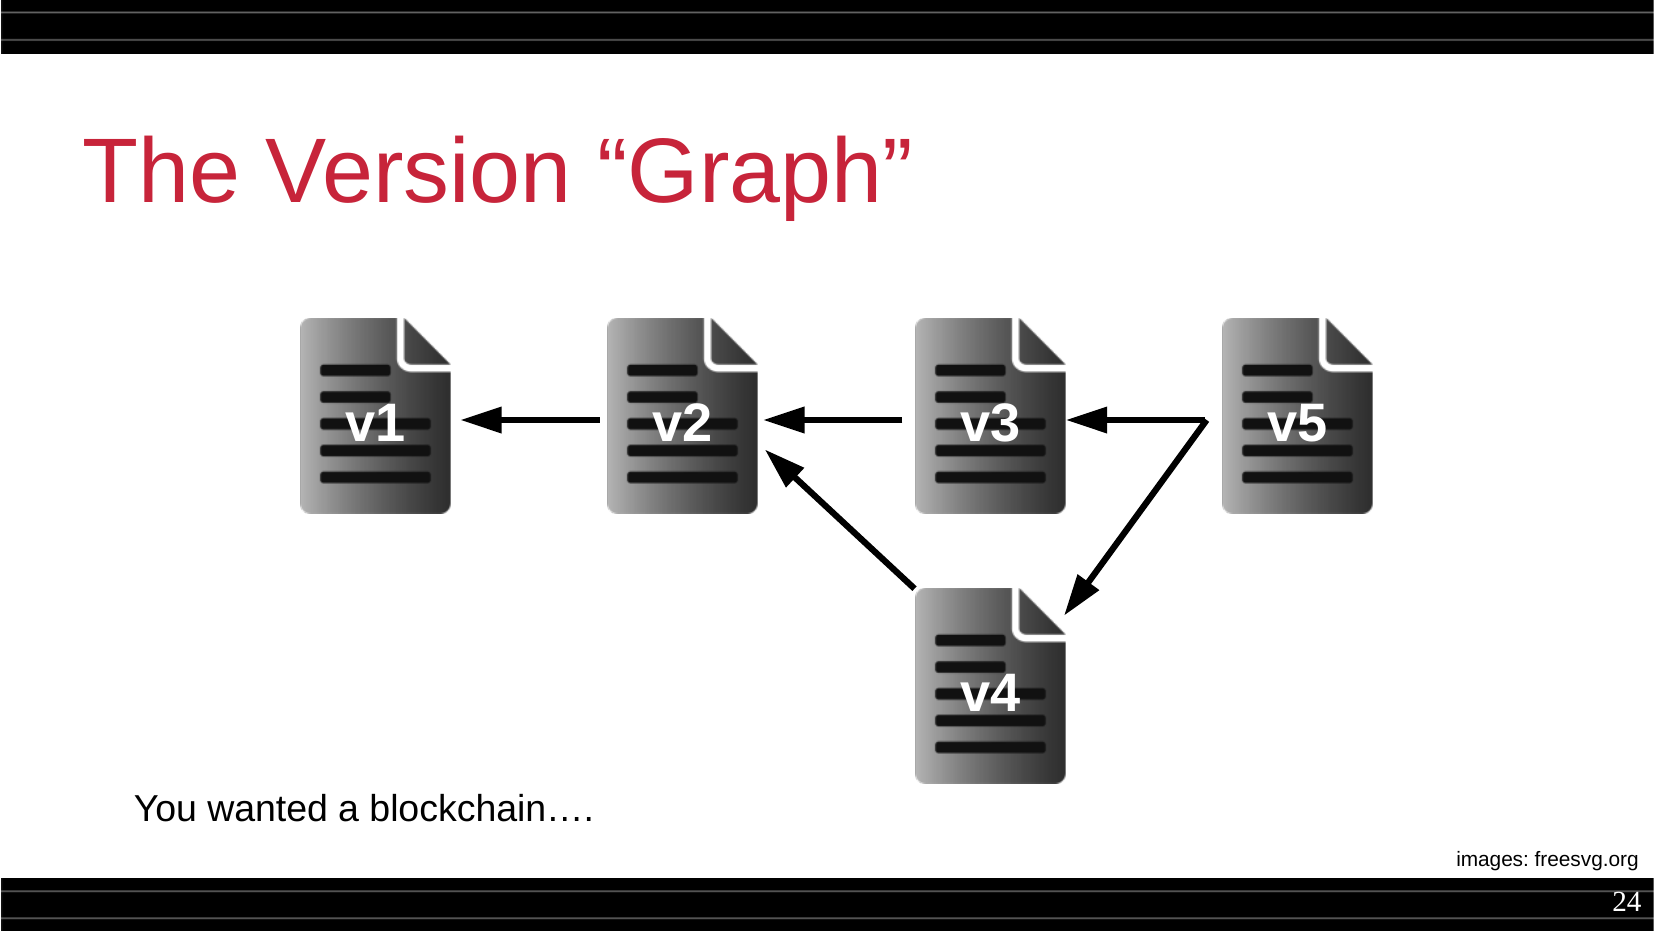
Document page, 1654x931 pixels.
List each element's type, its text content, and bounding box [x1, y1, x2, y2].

text_box images: freesvg.org [1441, 840, 1654, 902]
text_box v3 [945, 384, 1077, 474]
text_box v4 [945, 654, 1077, 744]
picture [769, 423, 780, 456]
title The Version “Graph” [82, 92, 1571, 249]
text_box You wanted a blockchain…. [119, 780, 610, 837]
picture [584, 318, 780, 514]
text_box v5 [1252, 384, 1384, 474]
picture [1, 0, 1654, 54]
picture [1199, 318, 1395, 514]
text_box v1 [330, 384, 462, 474]
picture [1, 878, 1654, 931]
picture [892, 588, 1088, 784]
picture [277, 318, 473, 514]
text_box v2 [637, 384, 769, 474]
picture [892, 318, 1088, 514]
